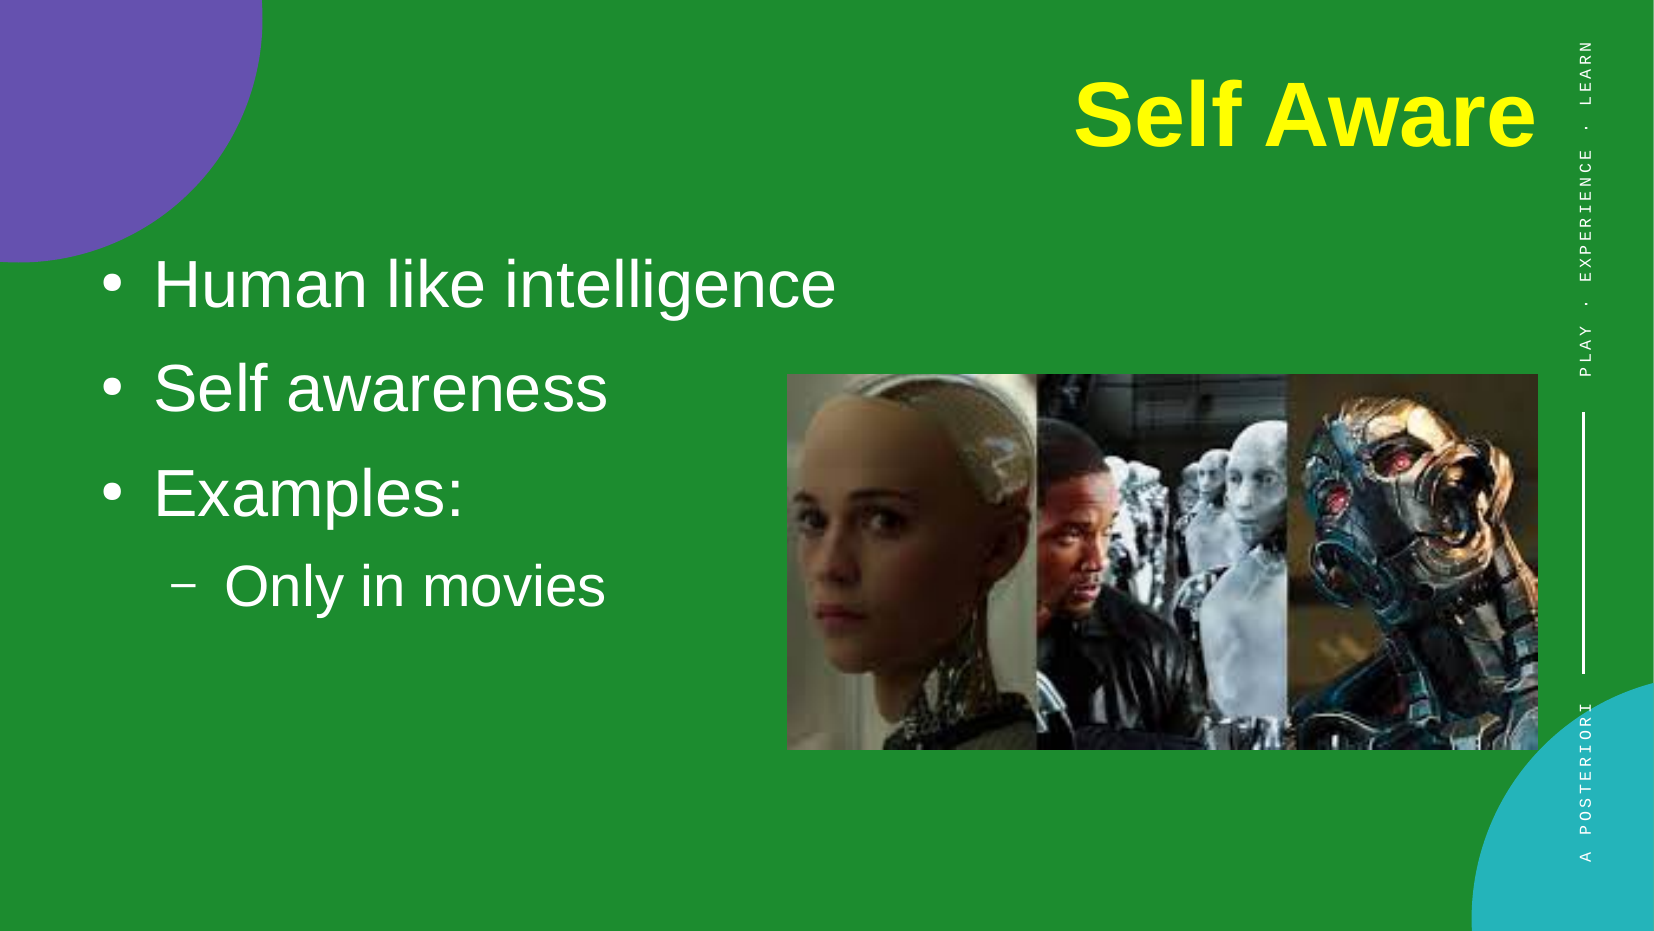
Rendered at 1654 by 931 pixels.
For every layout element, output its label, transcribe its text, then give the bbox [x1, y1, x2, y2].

title Self Aware [262, 37, 1538, 193]
list Human like intelligence Self awareness Examples: Only in movies [82, 247, 1571, 787]
picture [787, 374, 1538, 751]
